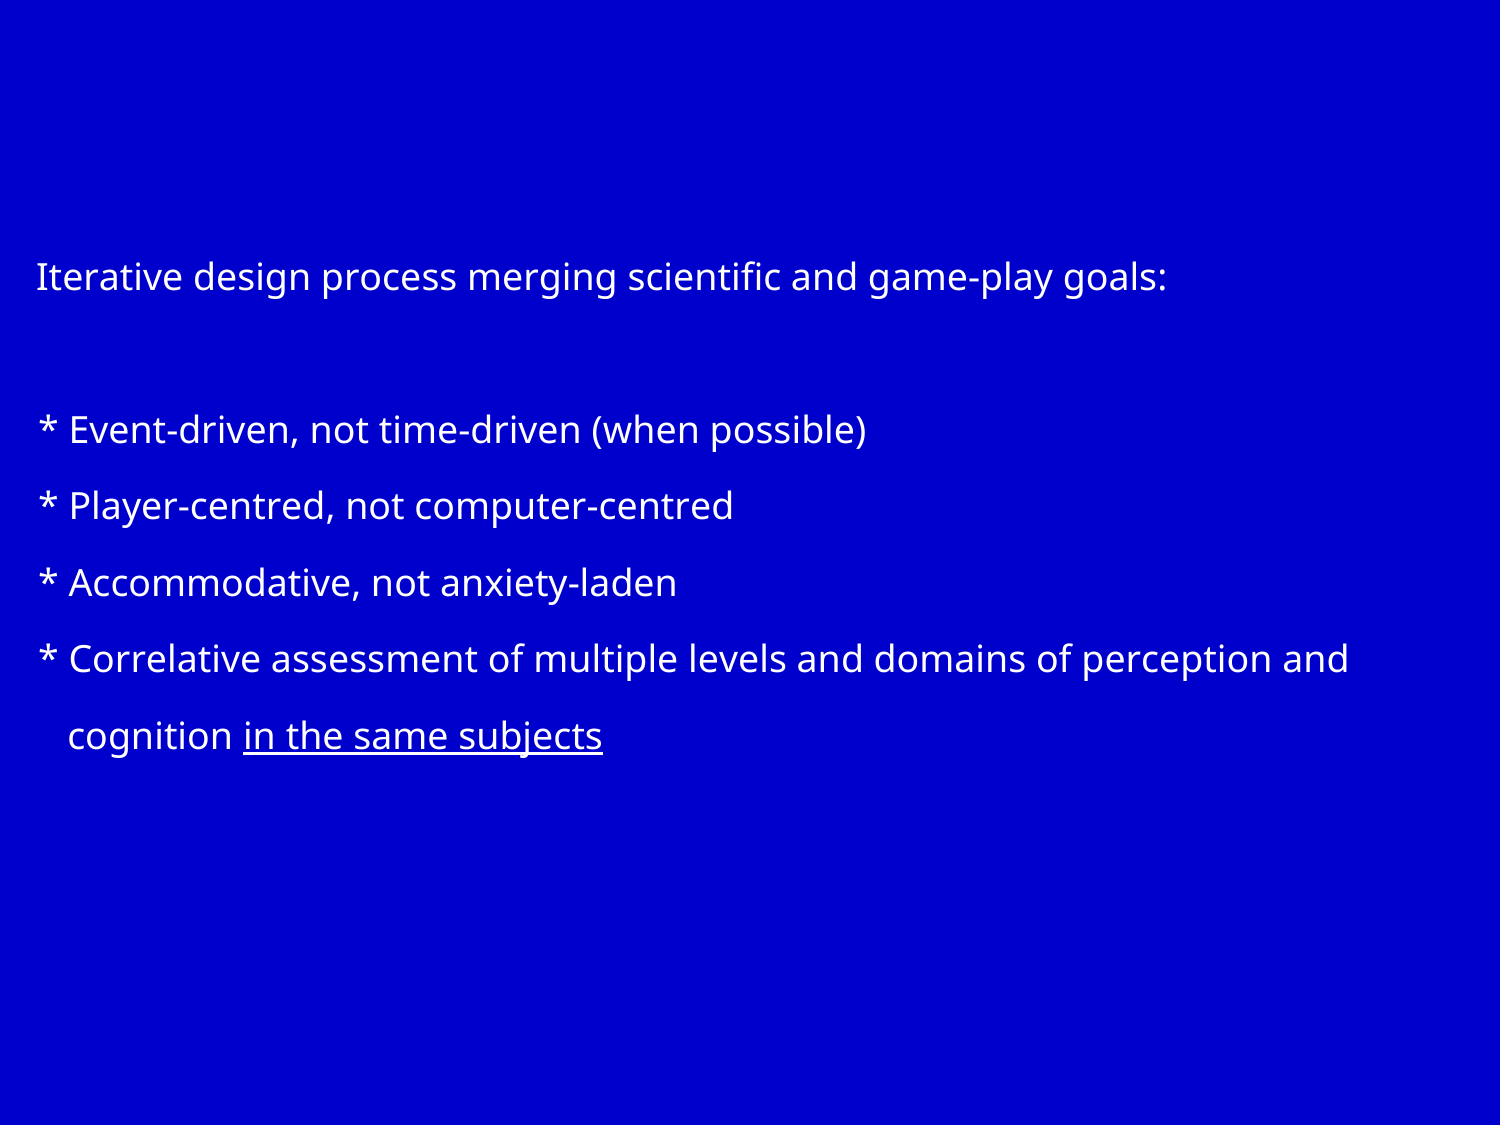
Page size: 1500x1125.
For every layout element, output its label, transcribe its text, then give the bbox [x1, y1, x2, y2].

title Iterative design process merging scientific and game-play goals: * Event-driven, not time-driven (when possible) * Player-centred, not computer-centred * Accommodative, not anxiety-laden * Correlative assessment of multiple levels and domains of perception and cognition in the same subjects [21, 160, 1478, 824]
